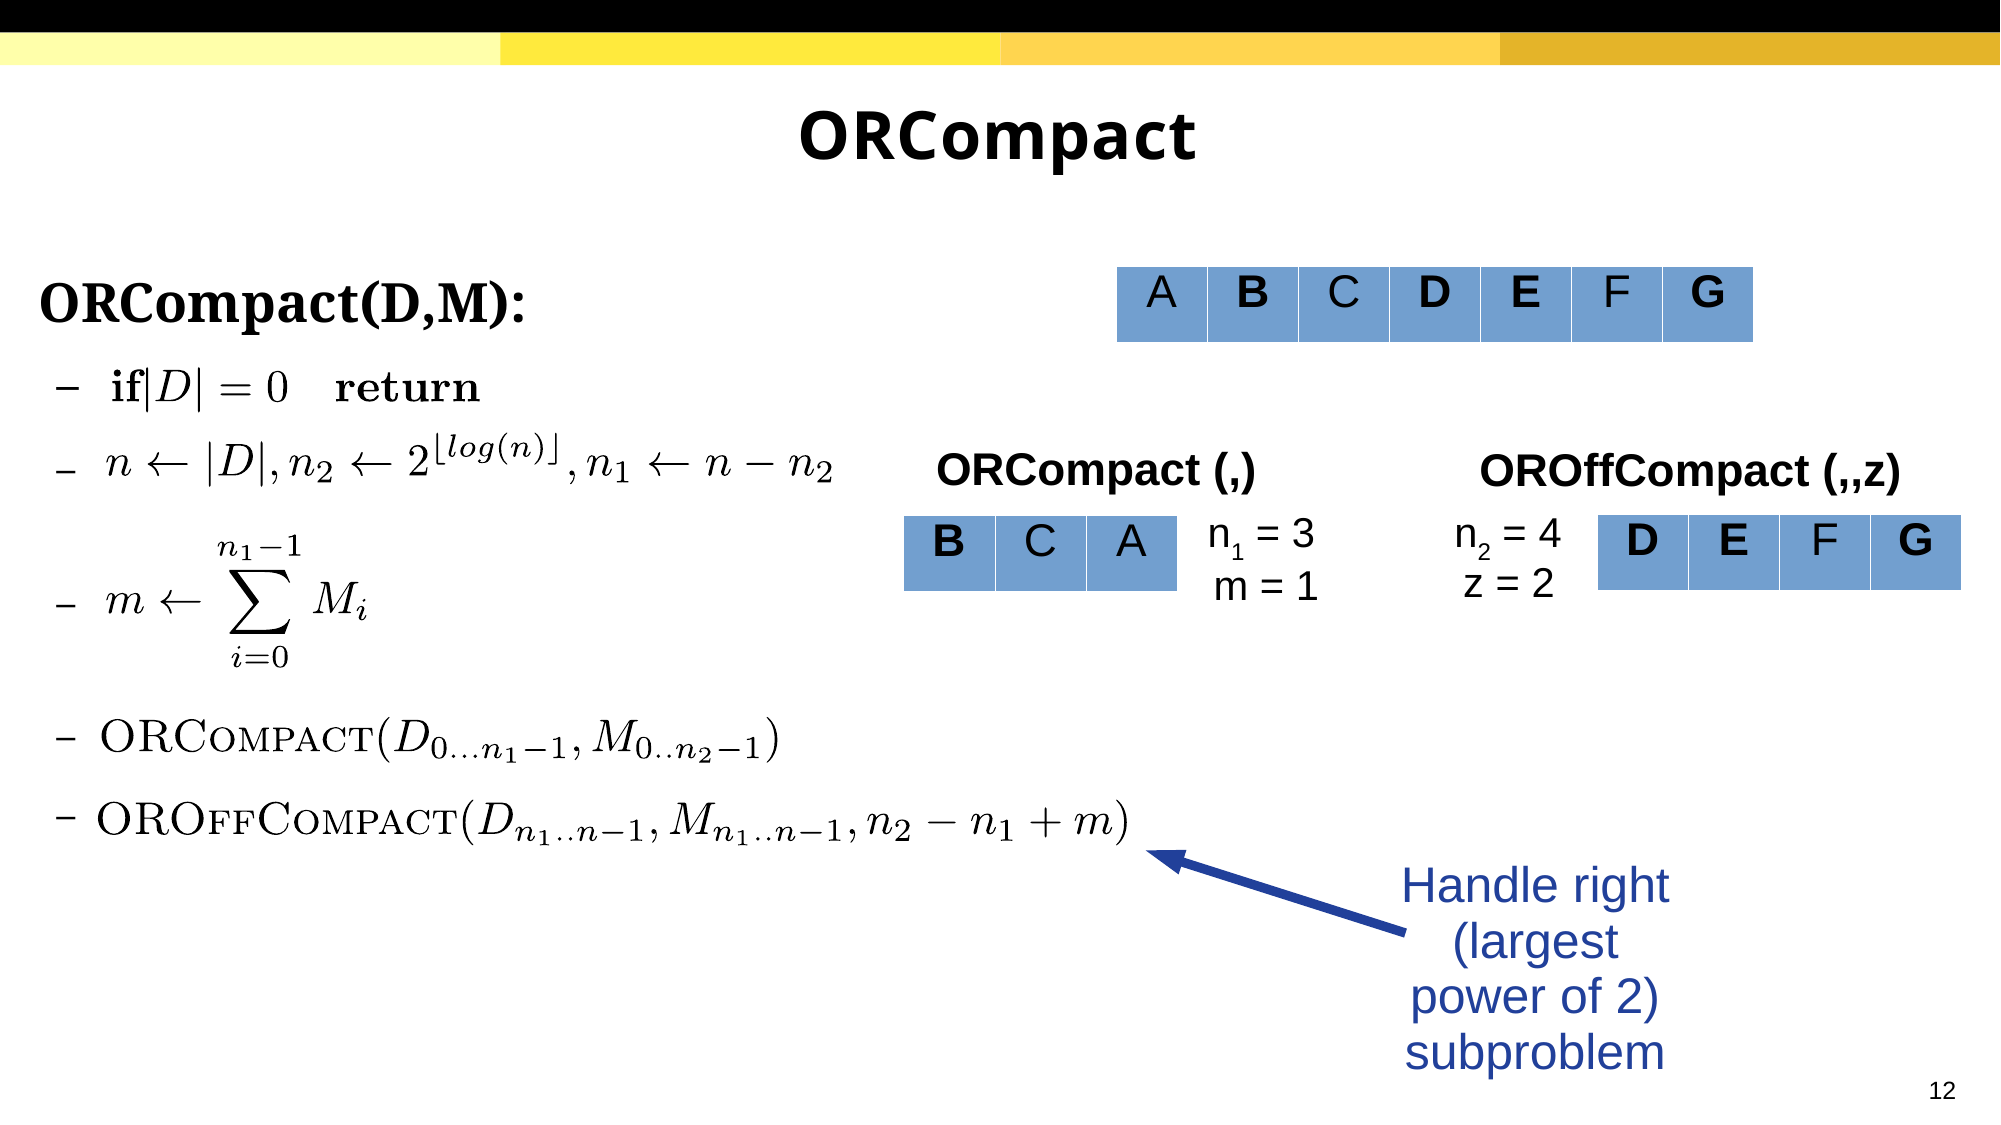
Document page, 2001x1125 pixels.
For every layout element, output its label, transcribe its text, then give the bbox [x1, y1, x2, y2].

table_header E [1481, 267, 1571, 342]
text_box Handle right (largest power of 2) subproblem [1316, 849, 1754, 1088]
table_header G [1663, 267, 1753, 342]
table_header C [996, 516, 1086, 591]
text_box n2 = 4 [1439, 501, 1577, 574]
text_box z = 2 [1448, 552, 1570, 615]
text_box [106, 534, 367, 668]
table_header F [1572, 267, 1662, 342]
text_box n1 = 3 [1192, 502, 1331, 574]
table_header A [1087, 516, 1177, 591]
text_box m = 1 [1198, 555, 1334, 617]
table_header B [1208, 267, 1298, 342]
text_box [112, 366, 480, 413]
text_box [106, 432, 832, 487]
table_header D [1390, 267, 1480, 342]
list ORCompact(D,M): [0, 166, 1689, 1081]
text_box 12 [1913, 1069, 1972, 1113]
text_box ORCompact (,) [921, 437, 1272, 504]
table_header G [1871, 515, 1961, 590]
title ORCompact [48, 65, 1947, 213]
table_header F [1780, 515, 1870, 590]
table_header A [1117, 267, 1207, 342]
table_header C [1299, 267, 1389, 342]
table_header D [1598, 515, 1688, 590]
table_header B [904, 516, 995, 591]
table_header E [1689, 515, 1779, 590]
text_box [100, 716, 778, 763]
text_box [96, 799, 1127, 846]
text_box OROffCompact (,,z) [1464, 437, 1917, 504]
